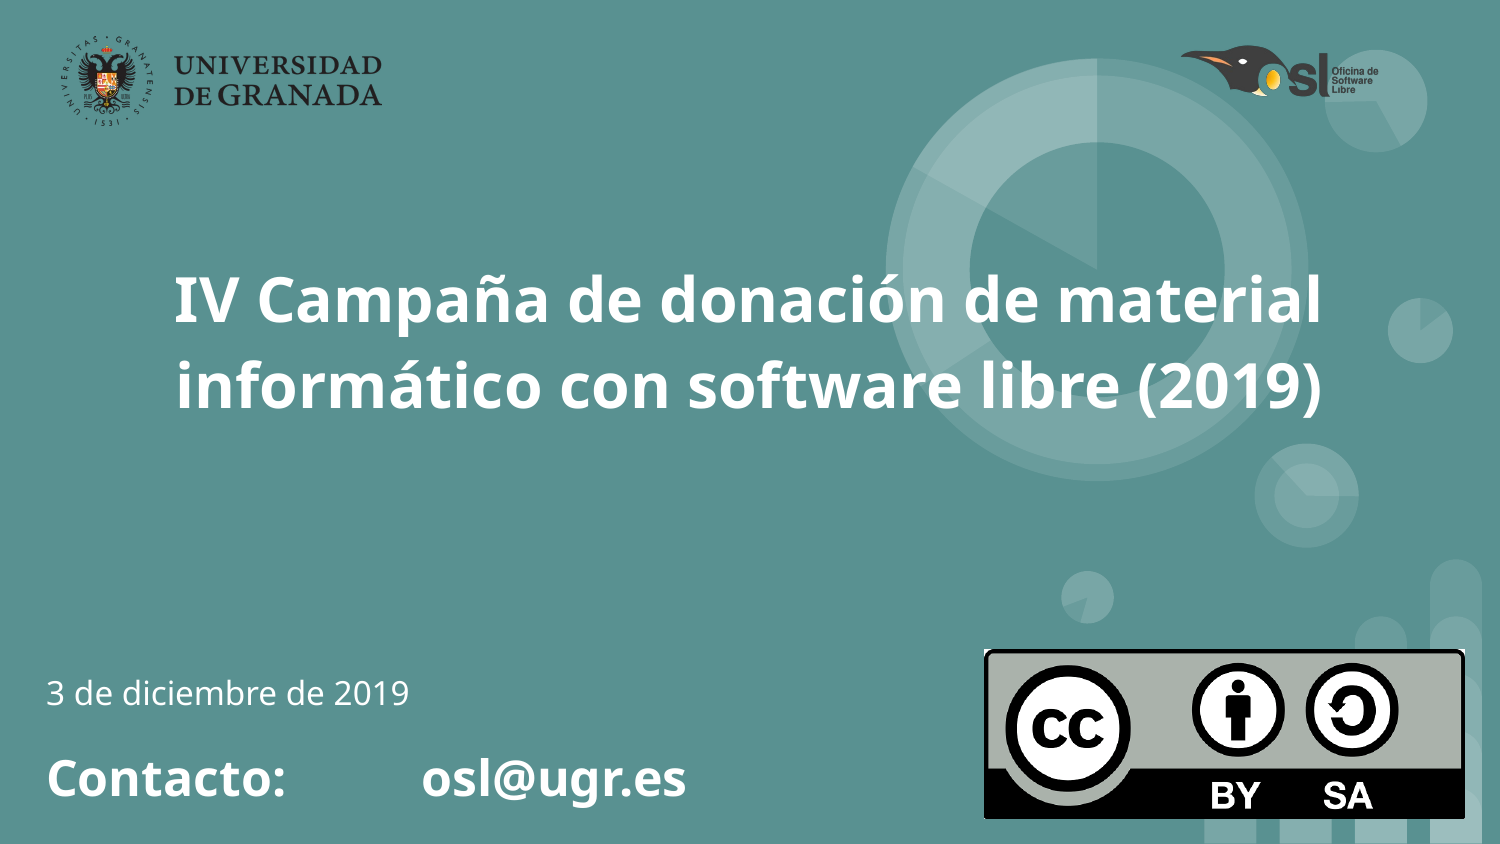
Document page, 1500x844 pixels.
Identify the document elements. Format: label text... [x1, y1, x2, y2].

picture [61, 36, 382, 126]
picture [1176, 25, 1404, 115]
text_box 3 de diciembre de 2019 Contacto: osl@ugr.es [31, 656, 863, 812]
title IV Campaña de donación de material informático con software libre (2019) [53, 180, 1447, 489]
picture [984, 649, 1465, 819]
